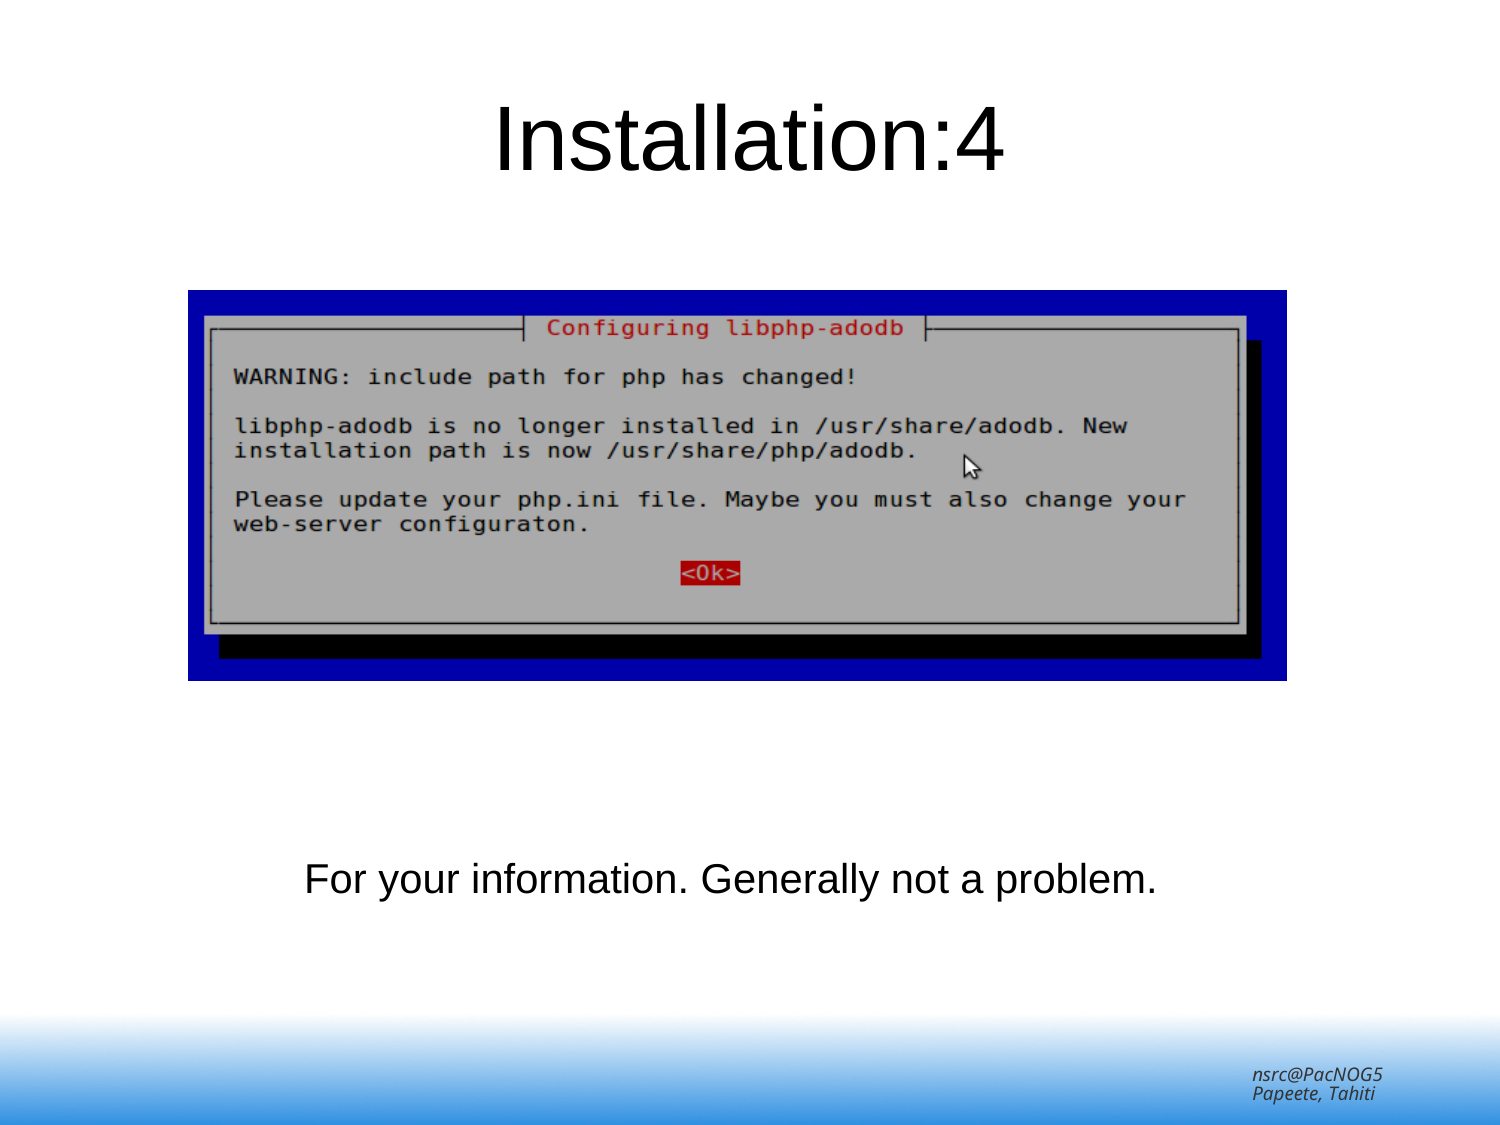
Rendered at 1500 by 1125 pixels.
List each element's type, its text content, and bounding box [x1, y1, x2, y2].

picture [0, 1012, 1500, 1125]
picture [188, 290, 1287, 681]
title Installation:4 [75, 45, 1426, 233]
text_box For your information. Generally not a problem. [112, 844, 1351, 910]
